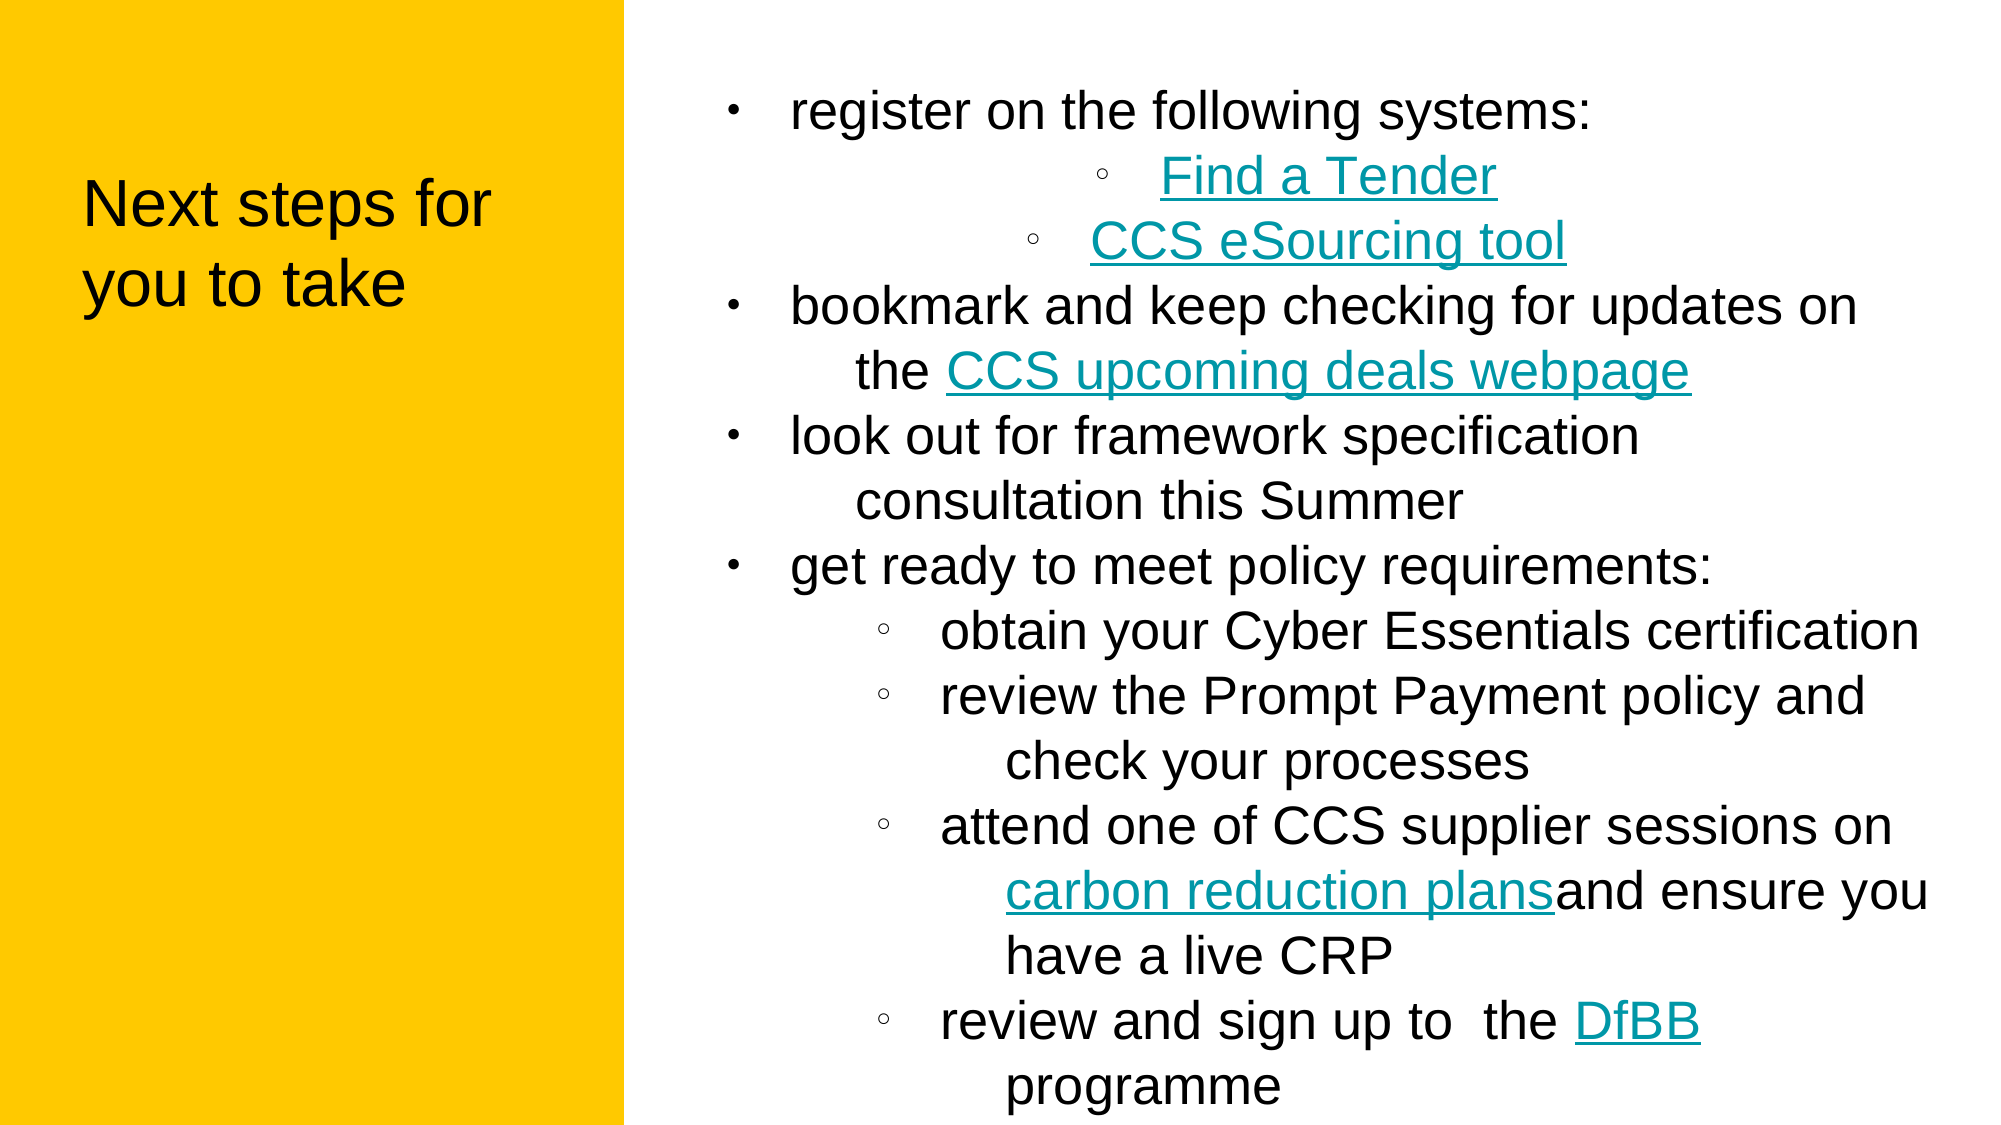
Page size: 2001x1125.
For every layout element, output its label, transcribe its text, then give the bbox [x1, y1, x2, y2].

title Next steps for you to take [62, 139, 564, 407]
title register on the following systems: Find a Tender CCS eSourcing tool bookmark and keep checking for updates on the CCS upcoming deals webpage look out for framework specification consultation this Summer get ready to meet policy requirements: obtain your Cyber Essentials certification review the Prompt Payment policy and check your processes attend one of CCS supplier sessions on carbon reduction plans and ensure you have a live CRP review and sign up to the DfBB programme [685, 55, 1958, 1017]
